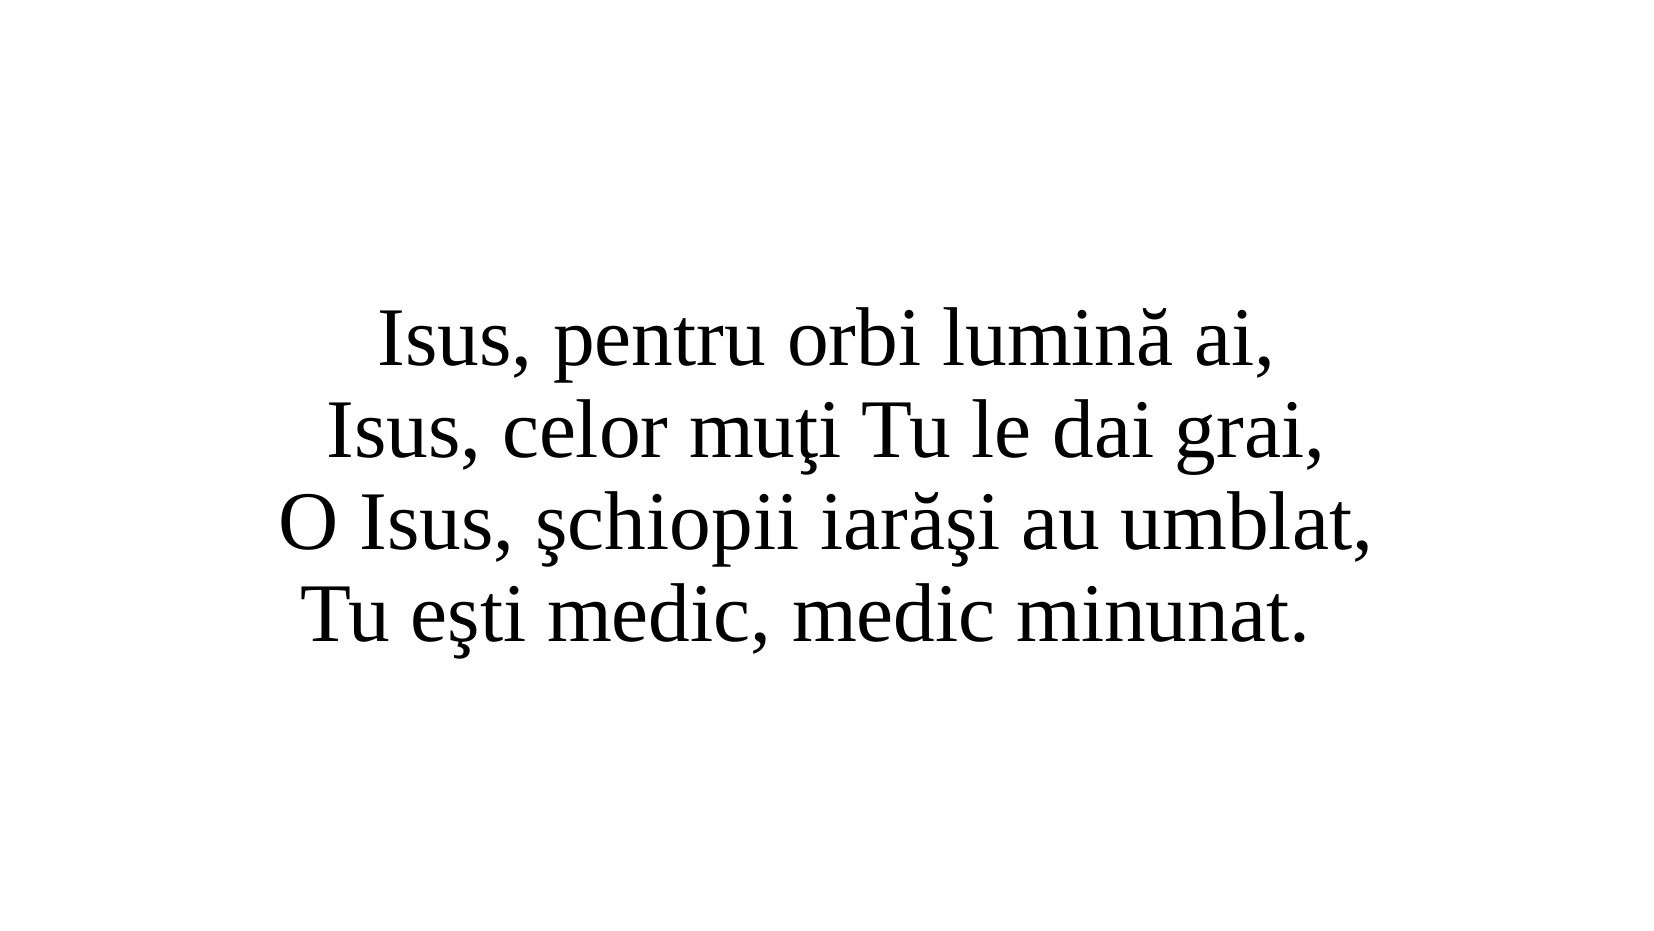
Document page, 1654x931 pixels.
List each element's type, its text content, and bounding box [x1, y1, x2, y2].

subtitle Isus, pentru orbi lumină ai, Isus, celor muţi Tu le dai grai, O Isus, şchiopii iarăşi au umblat, Tu eşti medic, medic minunat. [165, 205, 1489, 745]
